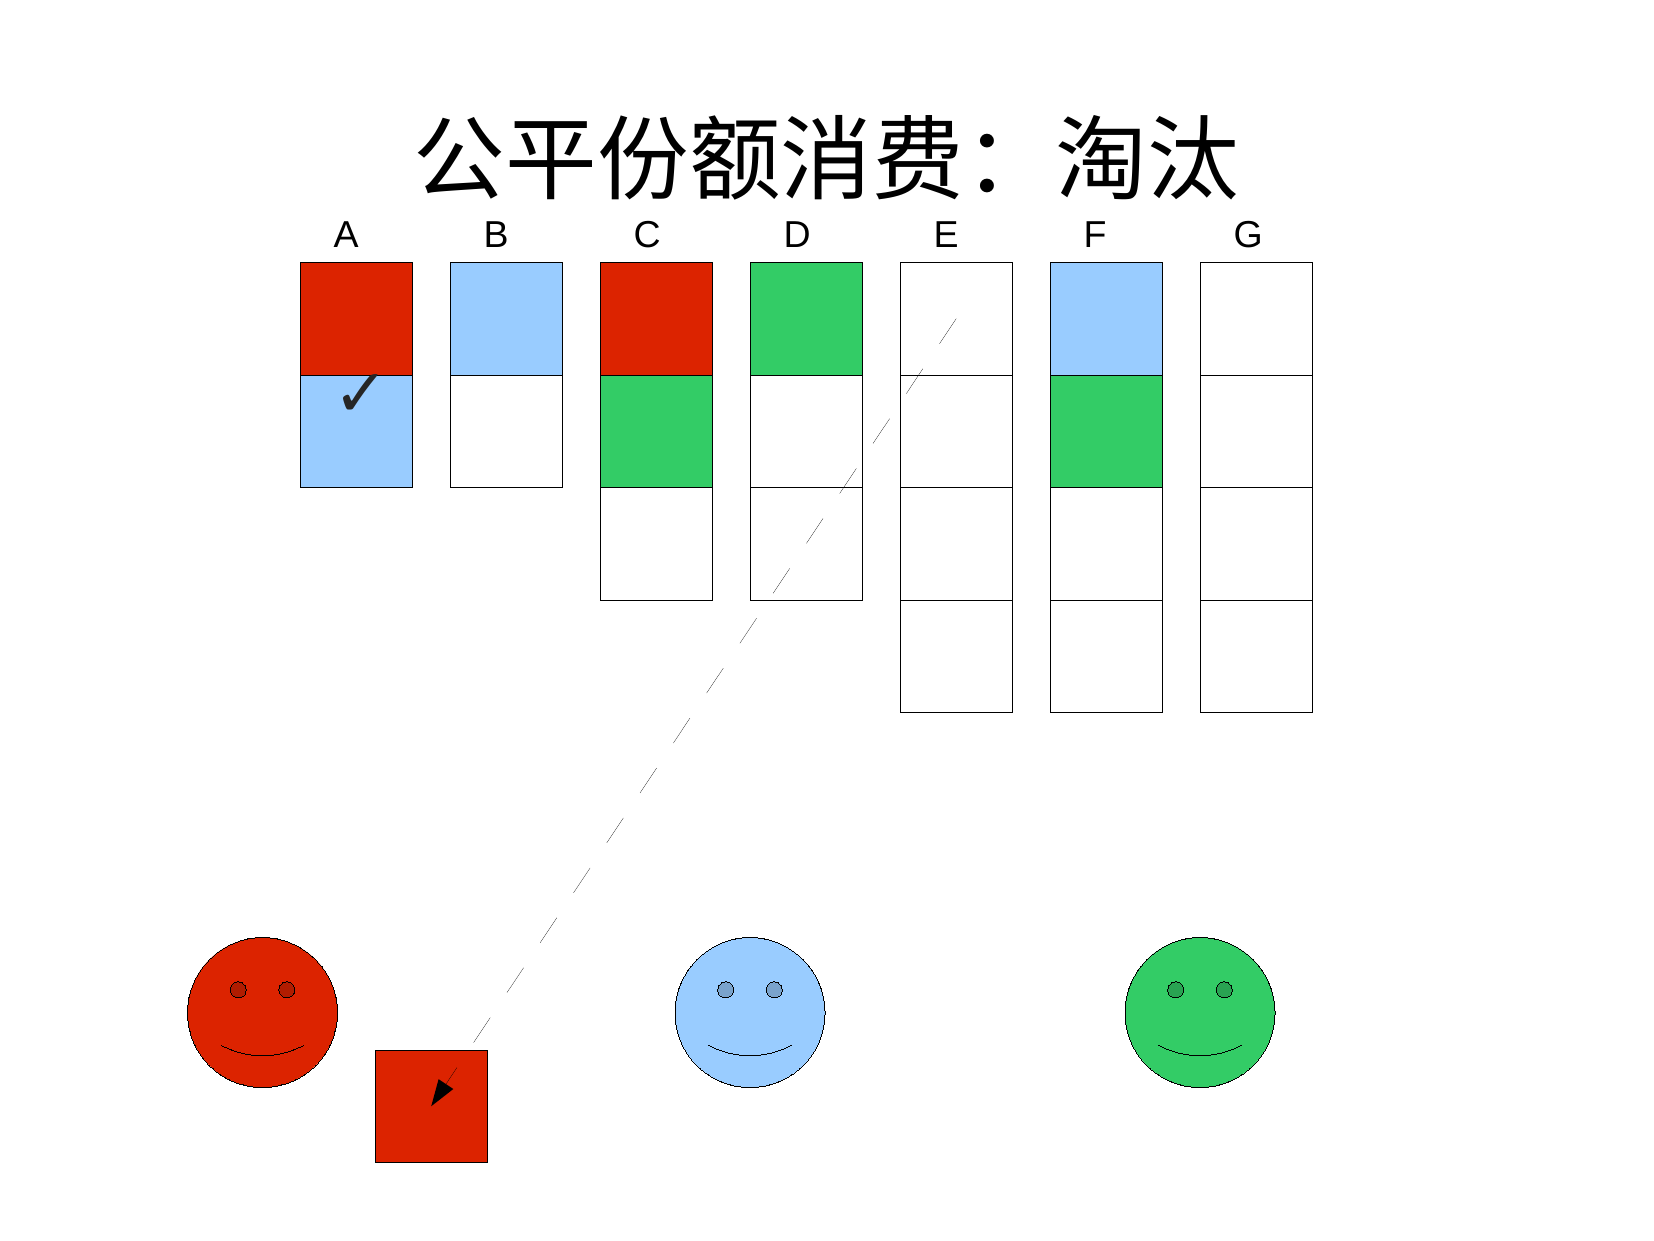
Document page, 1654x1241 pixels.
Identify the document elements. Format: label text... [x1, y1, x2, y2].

text_box C [618, 205, 675, 263]
text_box [1125, 937, 1276, 1088]
text_box [187, 937, 338, 1088]
text_box [375, 1050, 488, 1163]
text_box [1200, 262, 1313, 713]
title 公平份额消费：淘汰 [82, 49, 1571, 257]
text_box G [1218, 205, 1276, 263]
text_box [900, 262, 1013, 713]
text_box [750, 262, 863, 601]
text_box [675, 937, 826, 1088]
text_box E [918, 206, 975, 264]
text_box A [318, 206, 376, 264]
text_box [600, 262, 713, 601]
text_box [450, 262, 563, 488]
text_box B [468, 206, 526, 264]
text_box F [1068, 206, 1126, 264]
text_box [1050, 262, 1163, 713]
text_box ✓ [318, 337, 413, 431]
text_box [300, 262, 413, 488]
text_box D [768, 205, 826, 263]
